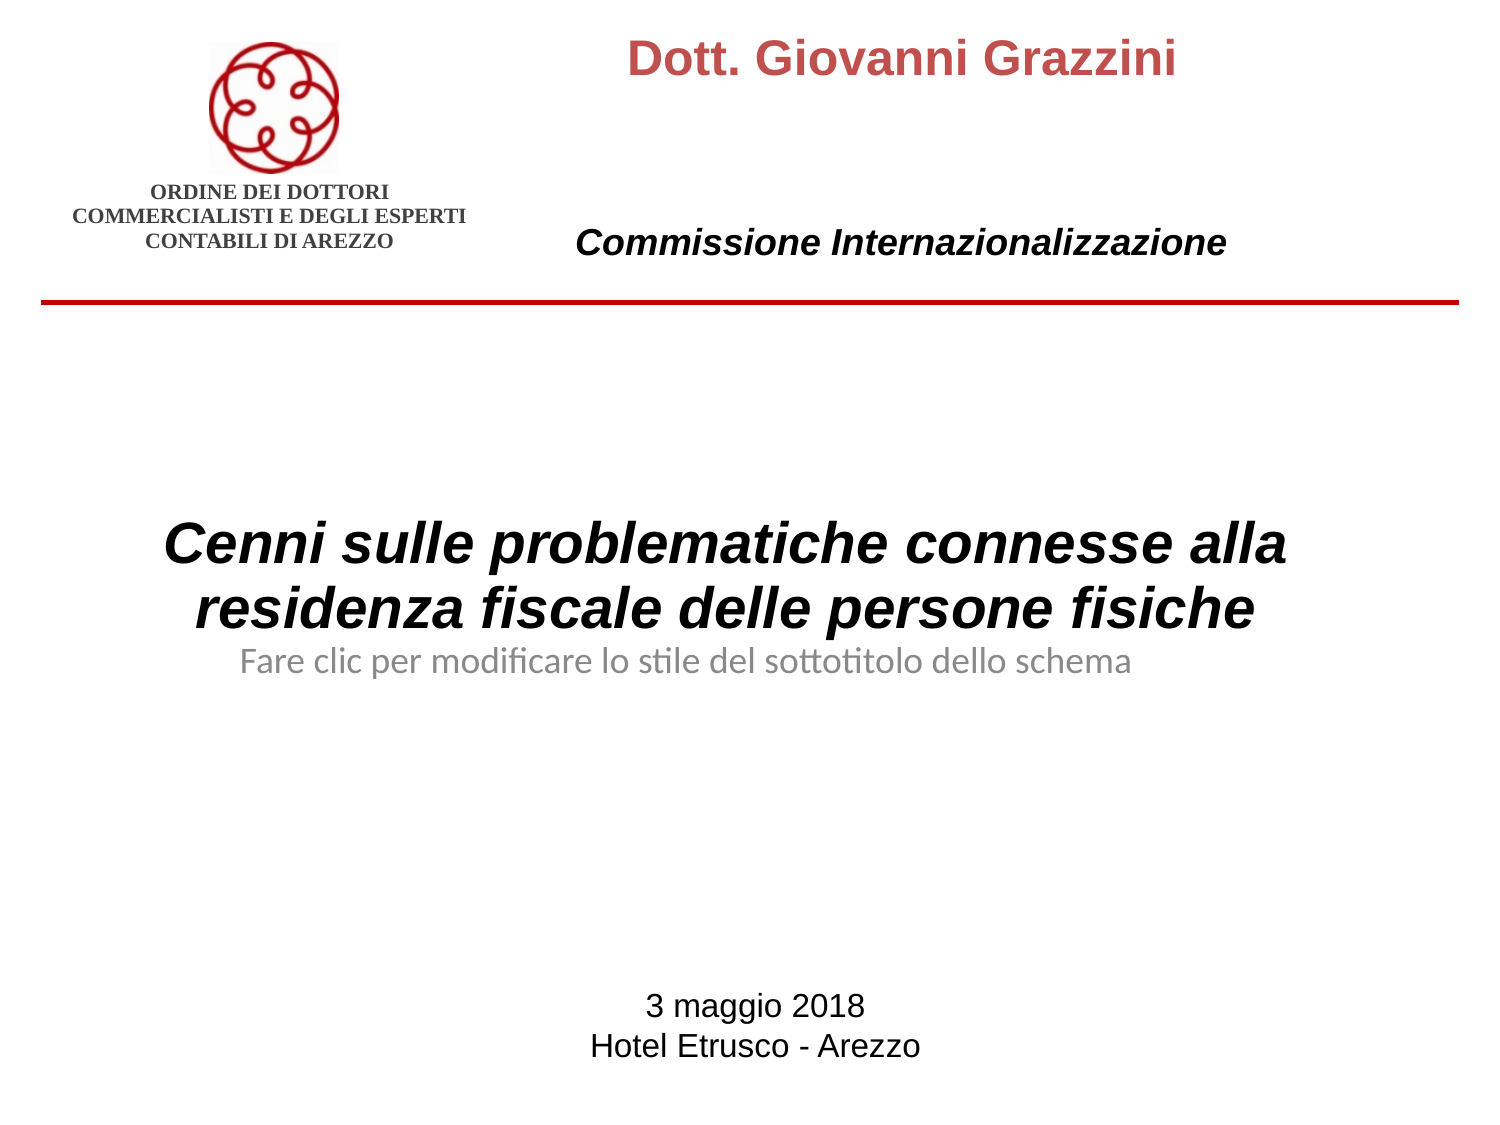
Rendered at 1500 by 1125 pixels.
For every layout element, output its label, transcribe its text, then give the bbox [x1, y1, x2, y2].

text_box Commissione Internazionalizzazione [560, 214, 1250, 276]
text_box Dott. Giovanni Grazzini [537, 23, 1400, 220]
text_box 3 maggio 2018 Hotel Etrusco - Arezzo [123, 975, 1388, 1080]
picture [209, 42, 339, 172]
text_box Cenni sulle problematiche connesse alla residenza fiscale delle persone fisiche [76, 503, 1376, 944]
text_box ORDINE DEI DOTTORI COMMERCIALISTI E DEGLI ESPERTI CONTABILI DI AREZZO [53, 172, 487, 268]
